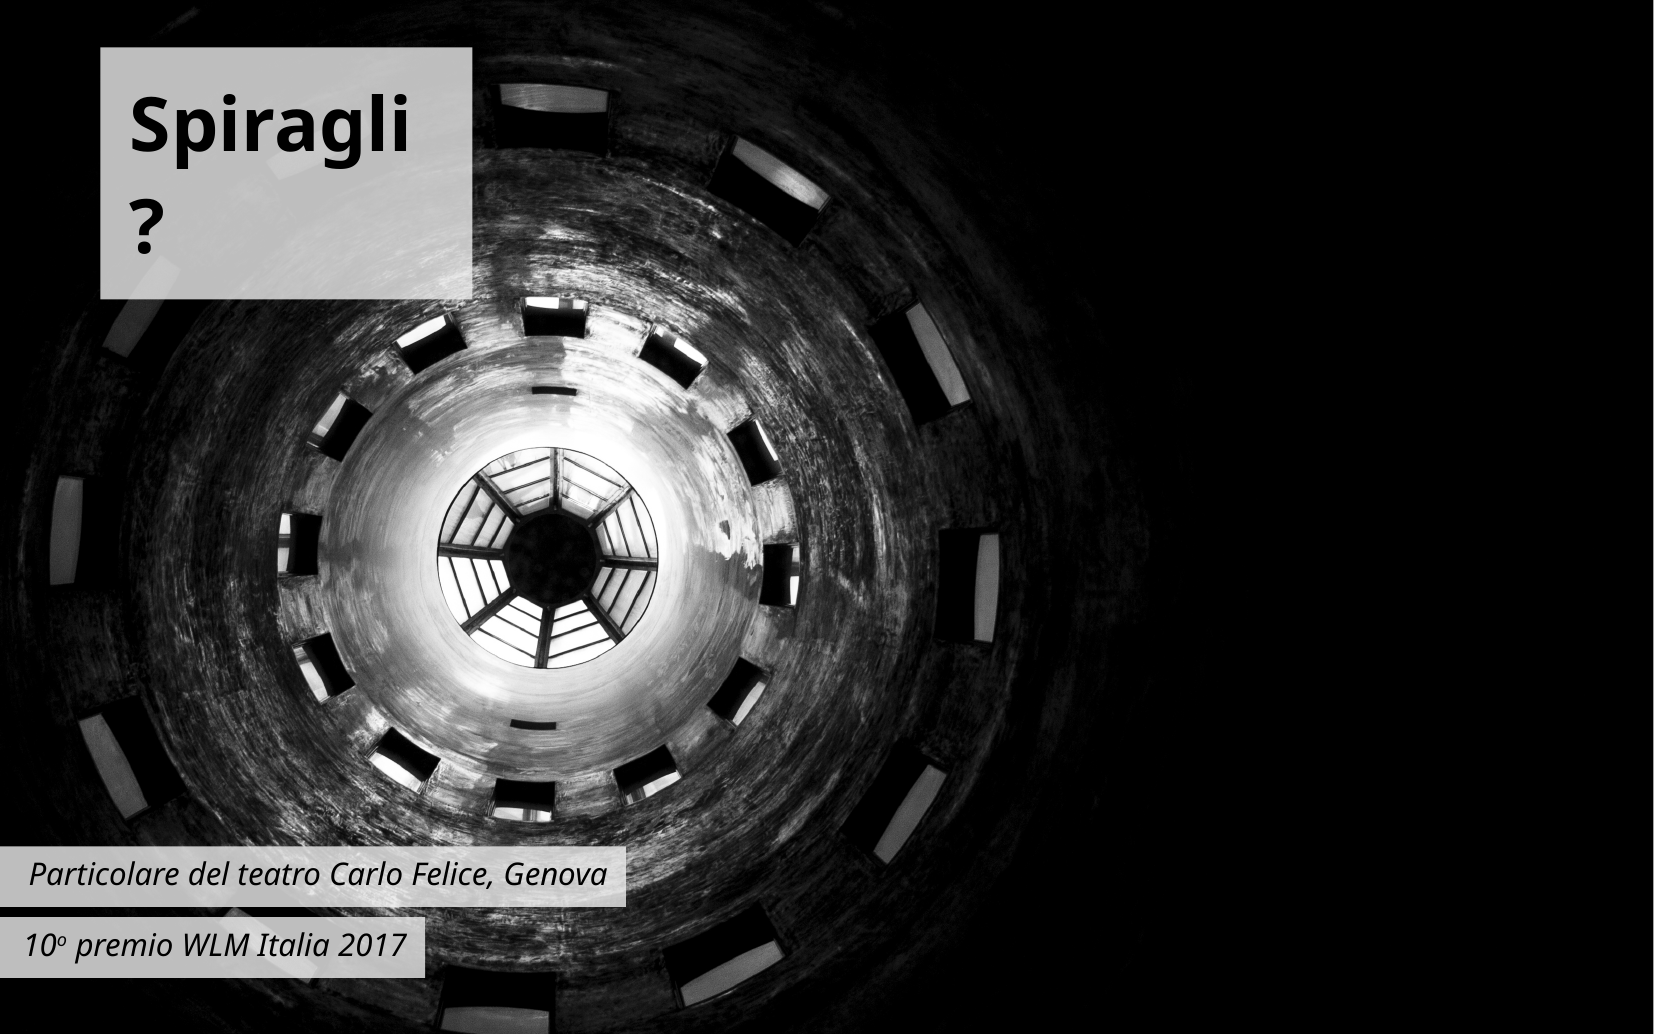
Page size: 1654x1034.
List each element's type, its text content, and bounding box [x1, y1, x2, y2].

text_box Spiragli? [100, 47, 473, 180]
text_box Particolare del teatro Carlo Felice, Genova [0, 849, 626, 904]
text_box 10o premio WLM Italia 2017 [0, 920, 426, 975]
picture [0, 0, 1654, 1034]
